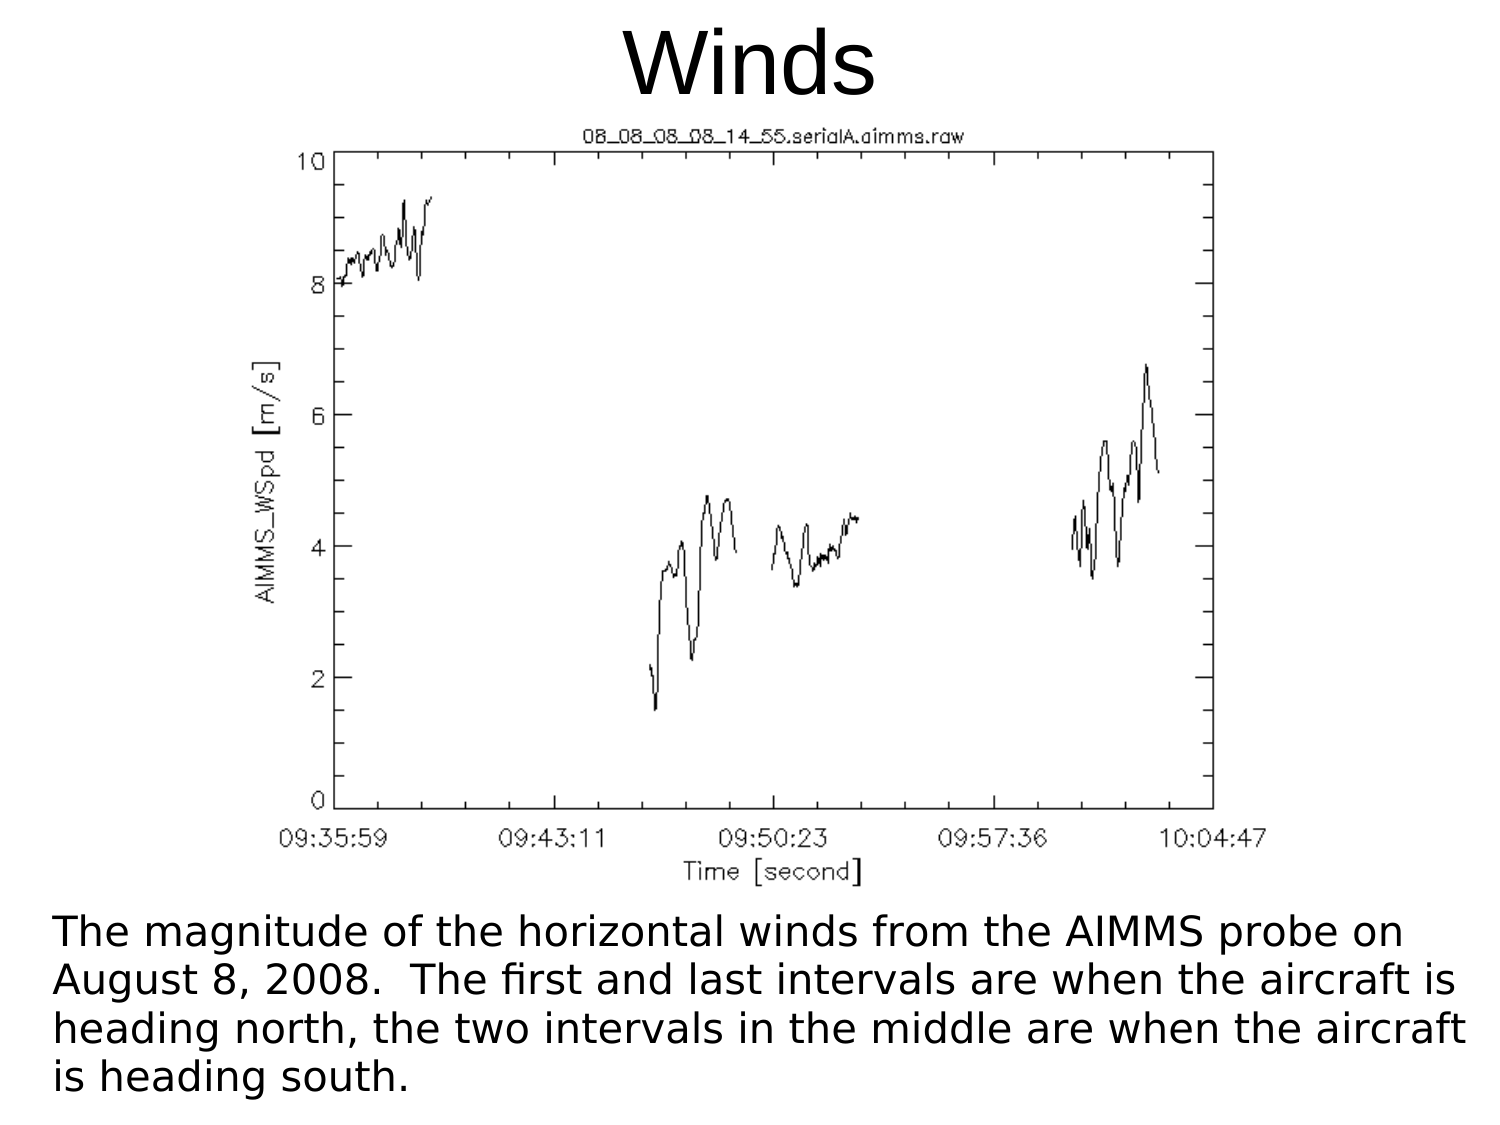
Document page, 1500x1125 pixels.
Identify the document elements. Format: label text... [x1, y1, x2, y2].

title Winds [75, 0, 1426, 126]
picture [174, 126, 1269, 888]
text_box The magnitude of the horizontal winds from the AIMMS probe on August 8, 2008. The first and last intervals are when the aircraft is heading north, the two intervals in the middle are when the aircraft is heading south. [37, 899, 1488, 1110]
